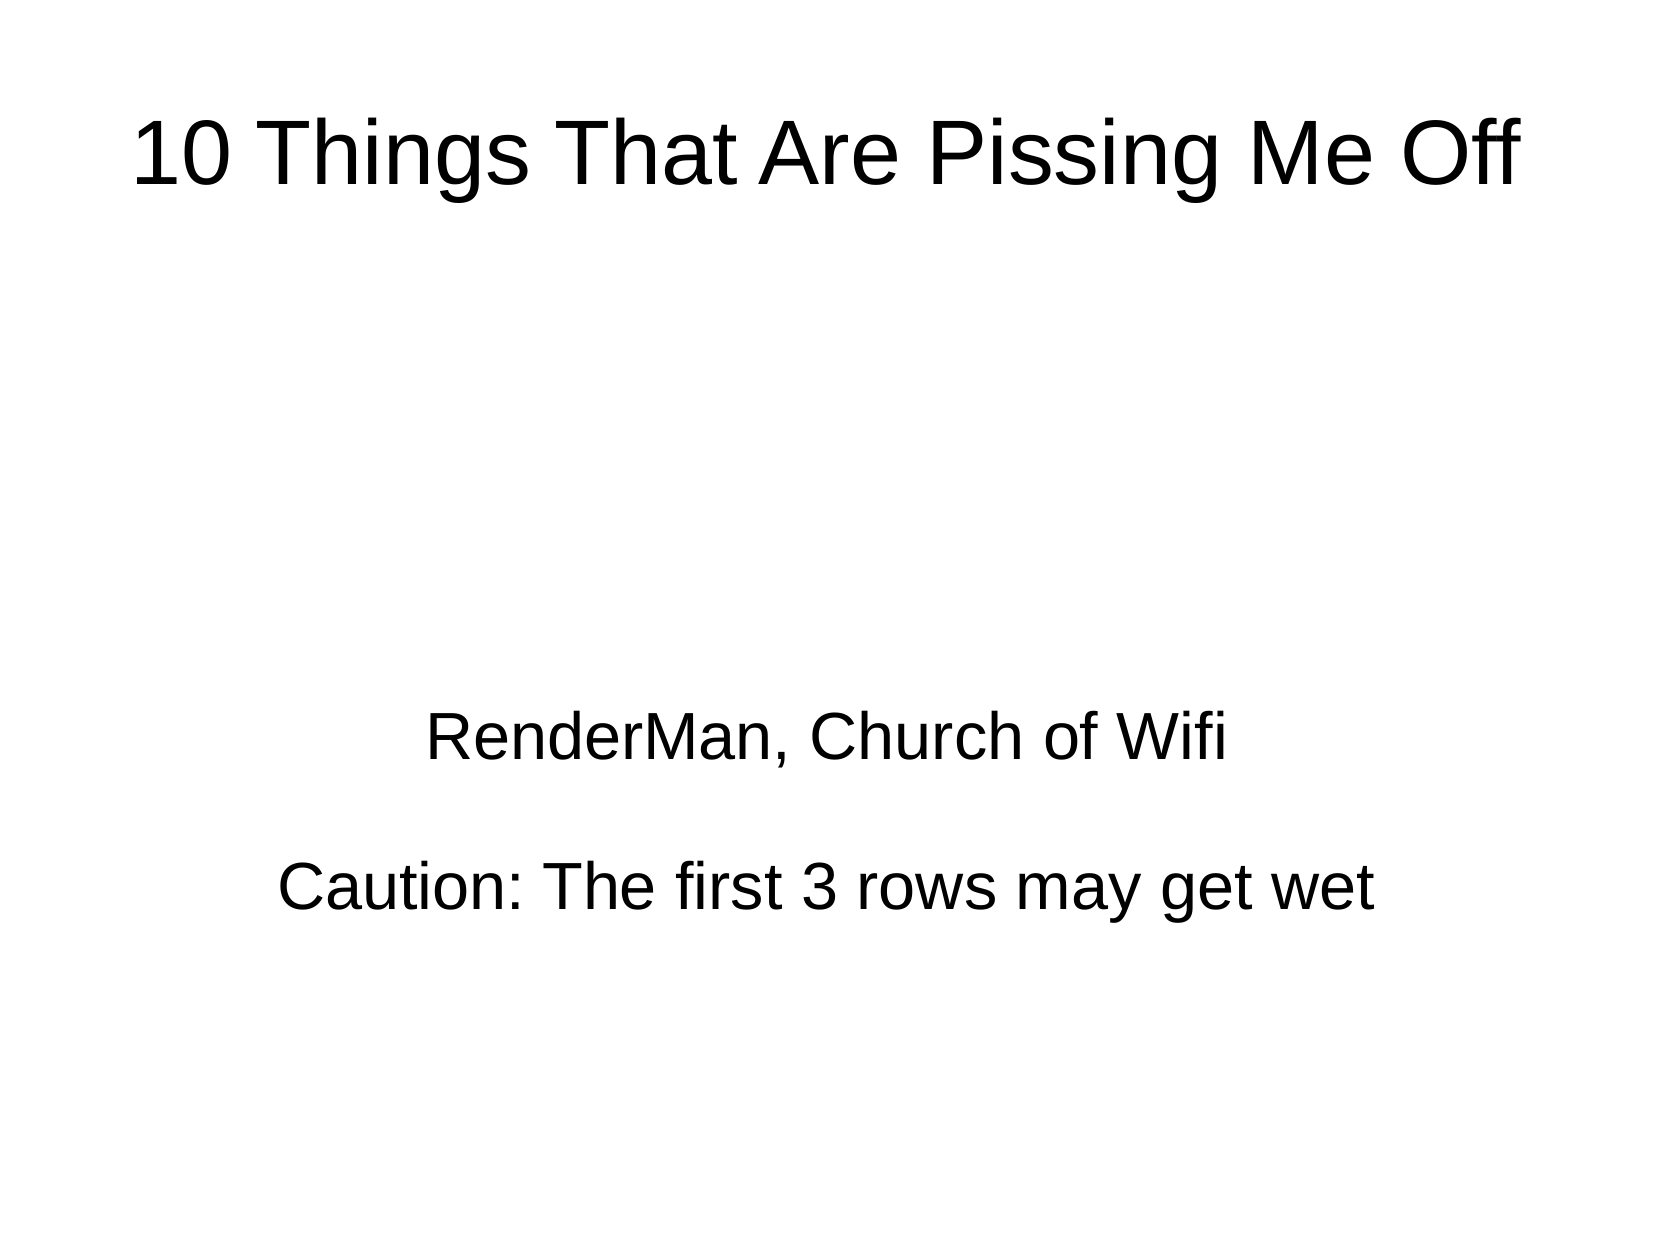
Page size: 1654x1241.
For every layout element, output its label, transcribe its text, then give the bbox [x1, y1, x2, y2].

title 10 Things That Are Pissing Me Off [82, 49, 1571, 257]
subtitle RenderMan, Church of Wifi Caution: The first 3 rows may get wet [82, 297, 1571, 1102]
